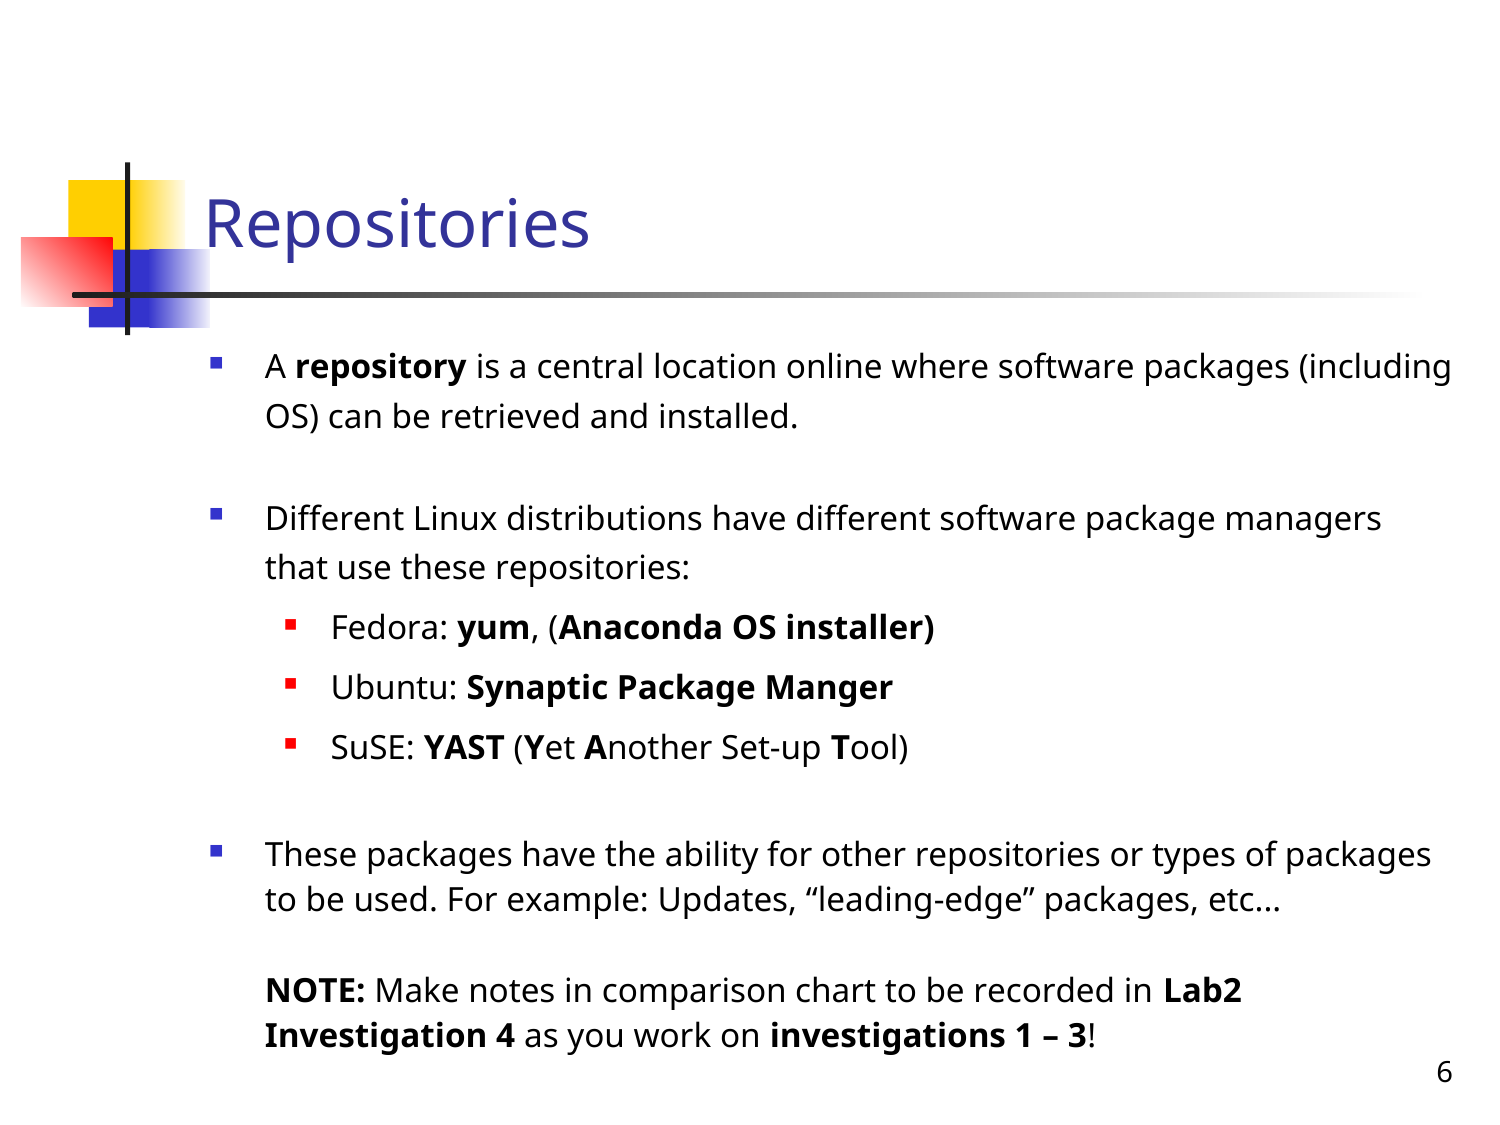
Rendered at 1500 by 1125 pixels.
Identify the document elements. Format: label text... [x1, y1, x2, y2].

list A repository is a central location online where software packages (including OS) can be retrieved and installed. Different Linux distributions have different software package managers that use these repositories: Fedora: yum, (Anaconda OS installer) Ubuntu: Synaptic Package Manger SuSE: YAST (Yet Another Set-up Tool) These packages have the ability for other repositories or types of packages to be used. For example: Updates, “leading-edge” packages, etc... NOTE: Make notes in comparison chart to be recorded in Lab2 Investigation 4 as you work on investigations 1 – 3! [193, 331, 1469, 1010]
title Repositories [188, 35, 1468, 276]
